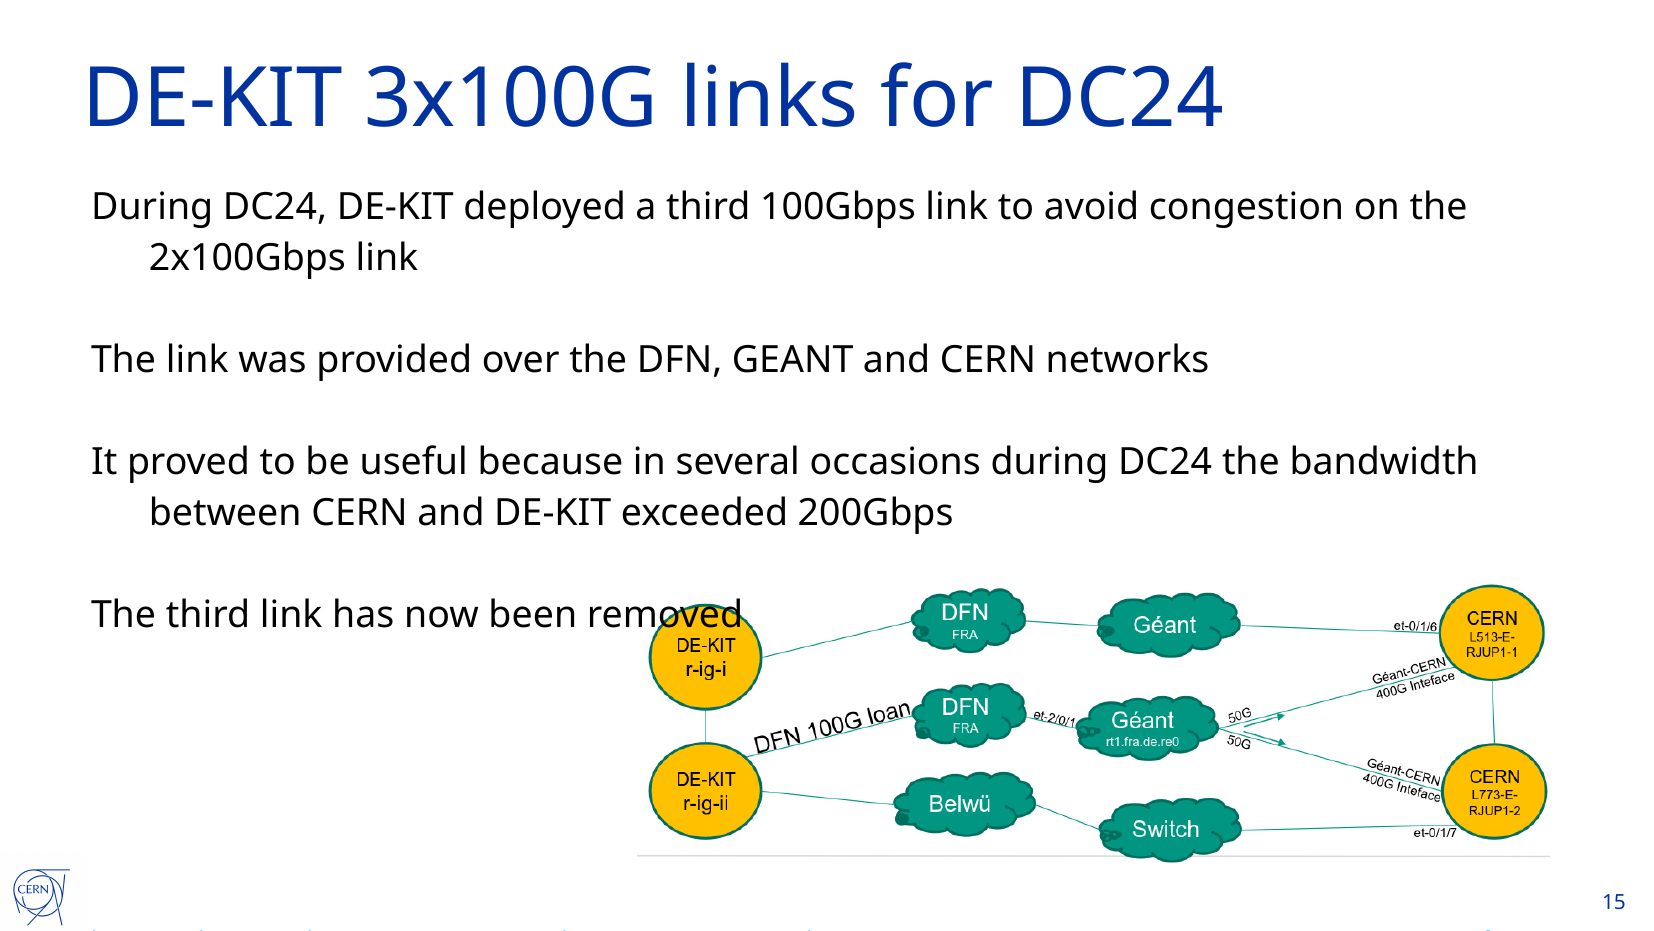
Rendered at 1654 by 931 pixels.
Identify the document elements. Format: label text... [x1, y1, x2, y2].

title DE-KIT 3x100G links for DC24 [82, 37, 1571, 142]
picture [0, 850, 76, 931]
picture [1546, 582, 1550, 863]
text_box During DC24, DE-KIT deployed a third 100Gbps link to avoid congestion on the 2x100Gbps link The link was provided over the DFN, GEANT and CERN networks It proved to be useful because in several occasions during DC24 the bandwidth between CERN and DE-KIT exceeded 200Gbps The third link has now been removed https://indico.cern.ch/event/1349135/contributions/5828521/attachments/2834777/4953603/DE-KIT%203x100G%20LHCOPN%20for%20DC24%20-v.01.pdf [76, 172, 1546, 931]
